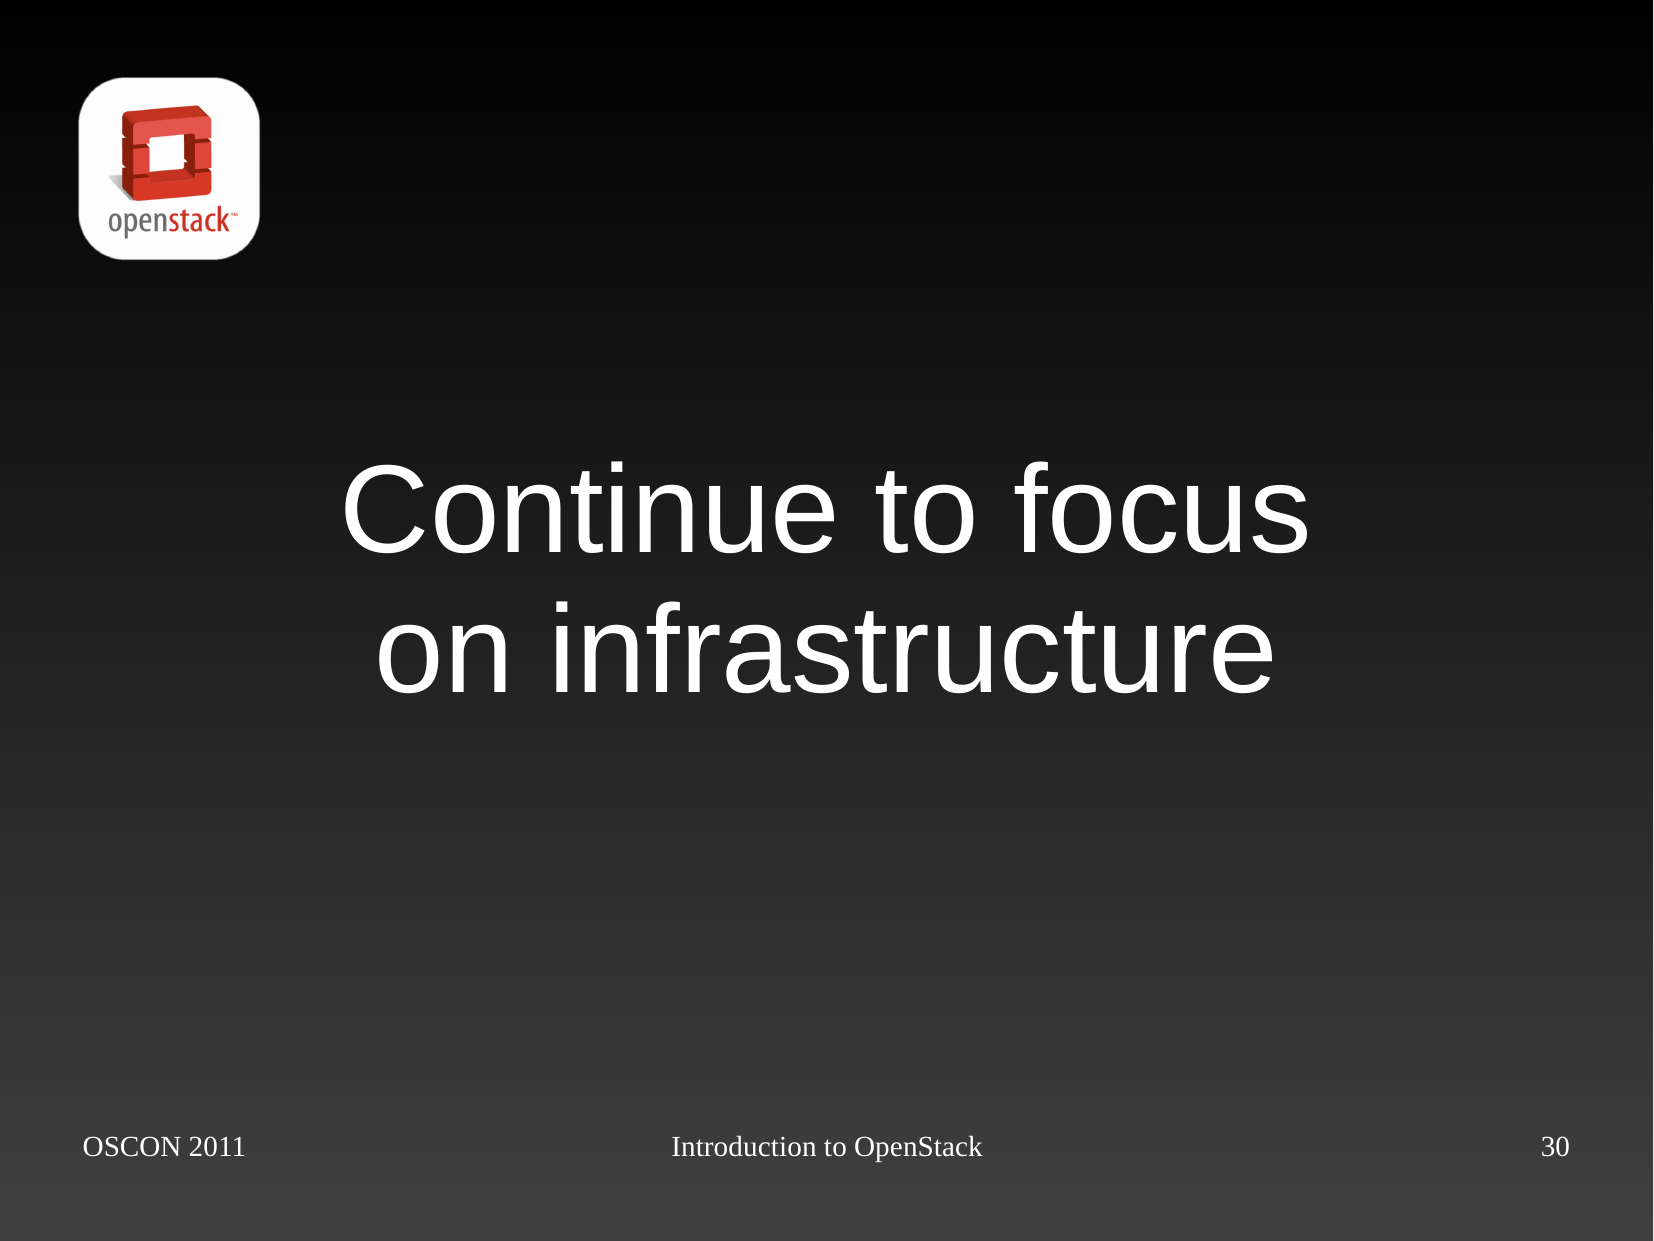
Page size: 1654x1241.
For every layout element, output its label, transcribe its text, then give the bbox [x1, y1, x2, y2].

subtitle Continue to focus on infrastructure [82, 56, 1571, 1102]
picture [0, 0, 1654, 1241]
